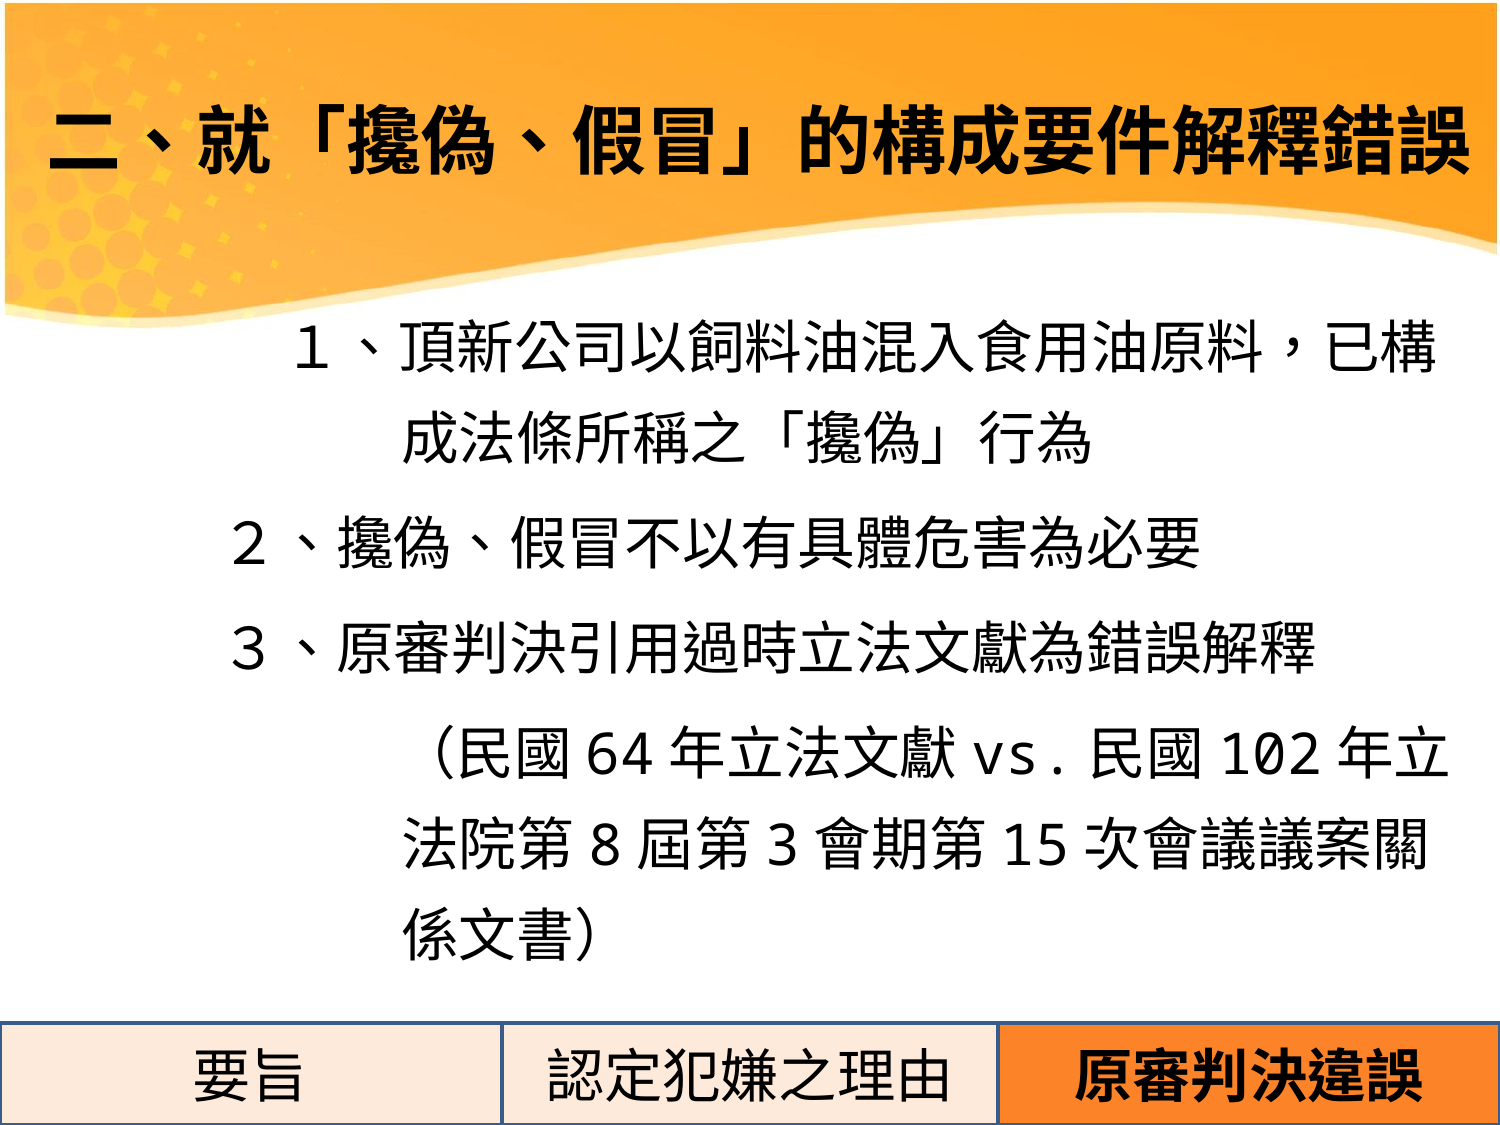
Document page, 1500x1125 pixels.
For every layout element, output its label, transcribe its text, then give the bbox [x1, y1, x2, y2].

list １、頂新公司以飼料油混入食用油原料，已構成法條所稱之「攙偽」行為 ２、攙偽、假冒不以有具體危害為必要 ３、原審判決引用過時立法文獻為錯誤解釋 （民國64年立法文獻vs.民國102年立法院第8屆第3會期第15次會議議案關係文書） [150, 208, 1500, 983]
title 二、就「攙偽、假冒」的構成要件解釋錯誤 [17, 45, 1500, 233]
